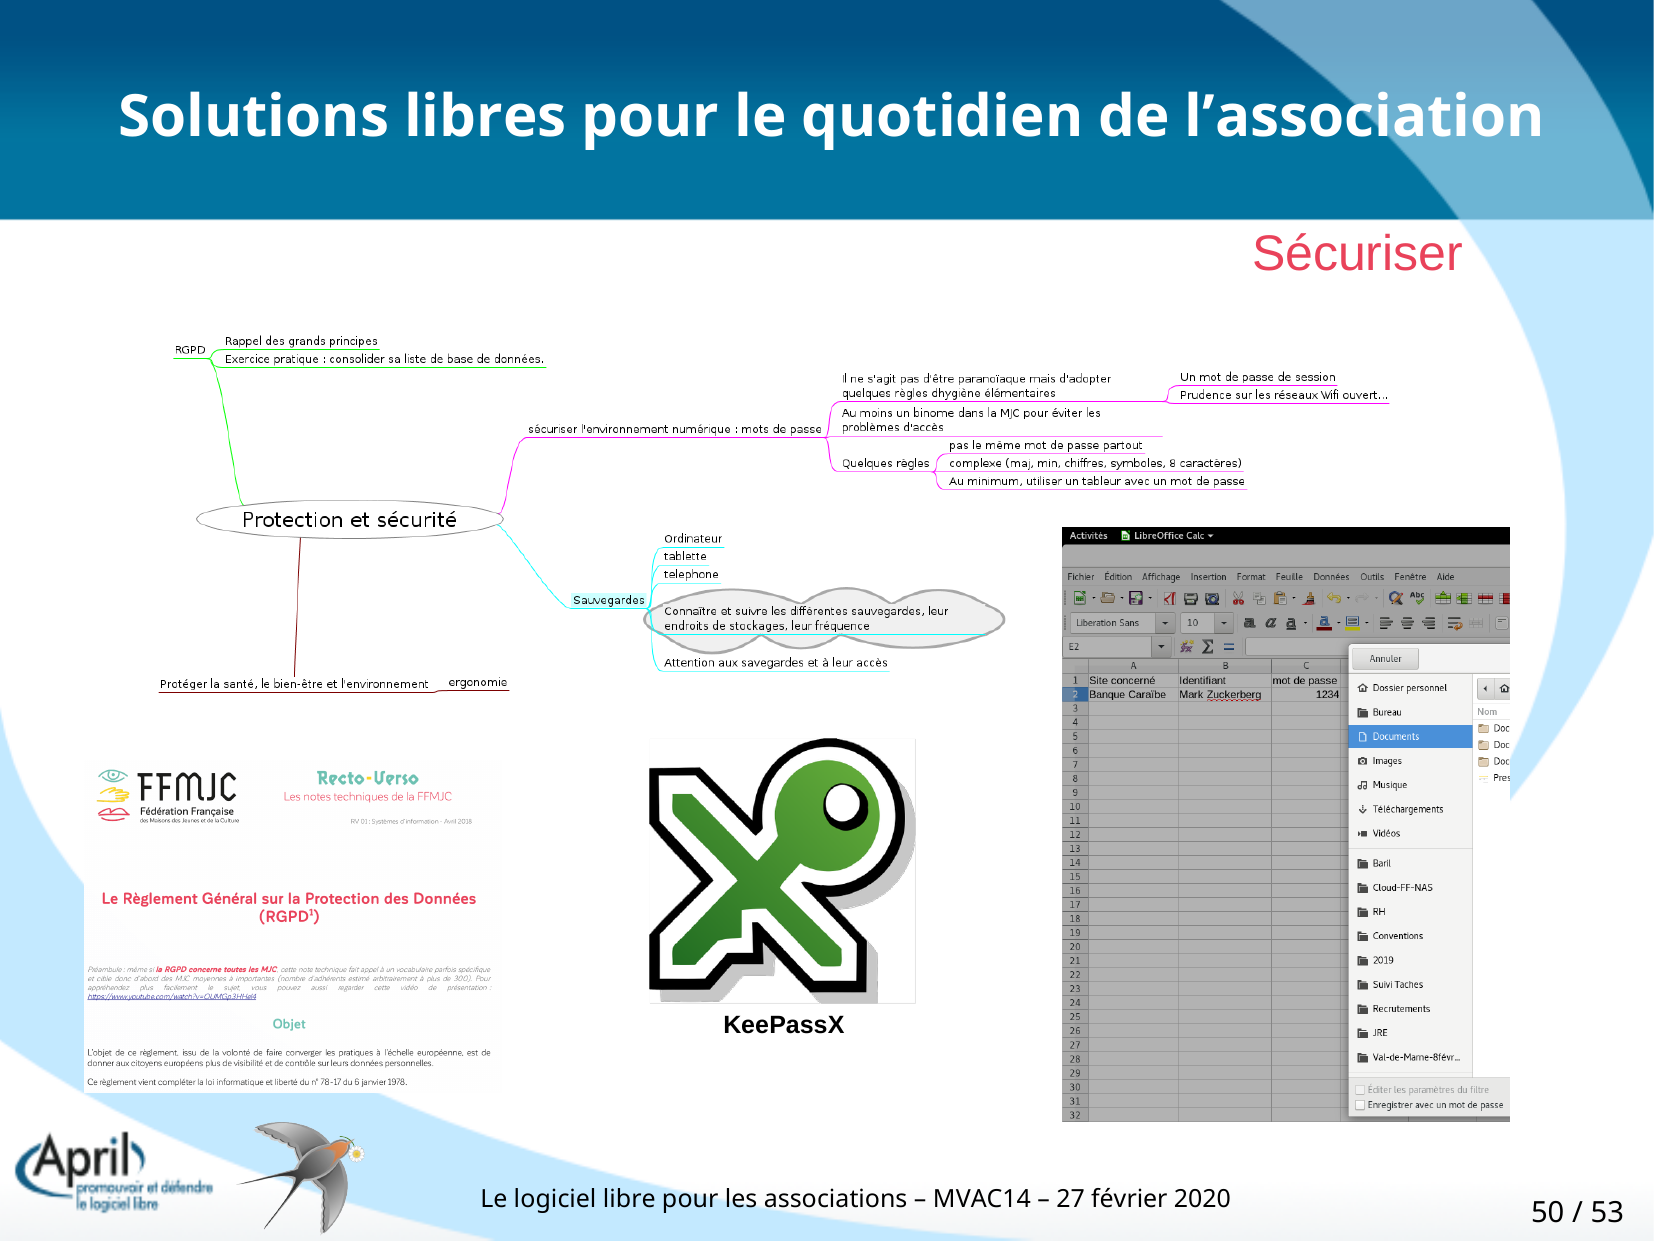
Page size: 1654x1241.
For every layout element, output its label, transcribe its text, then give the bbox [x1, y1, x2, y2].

text_box Sécuriser [1237, 217, 1479, 289]
picture [649, 738, 916, 1004]
picture [0, 0, 1654, 1241]
text_box [88, 236, 1536, 1093]
text_box KeePassX [708, 1003, 860, 1095]
text_box Solutions libres pour le quotidien de l’association [88, 20, 1576, 207]
